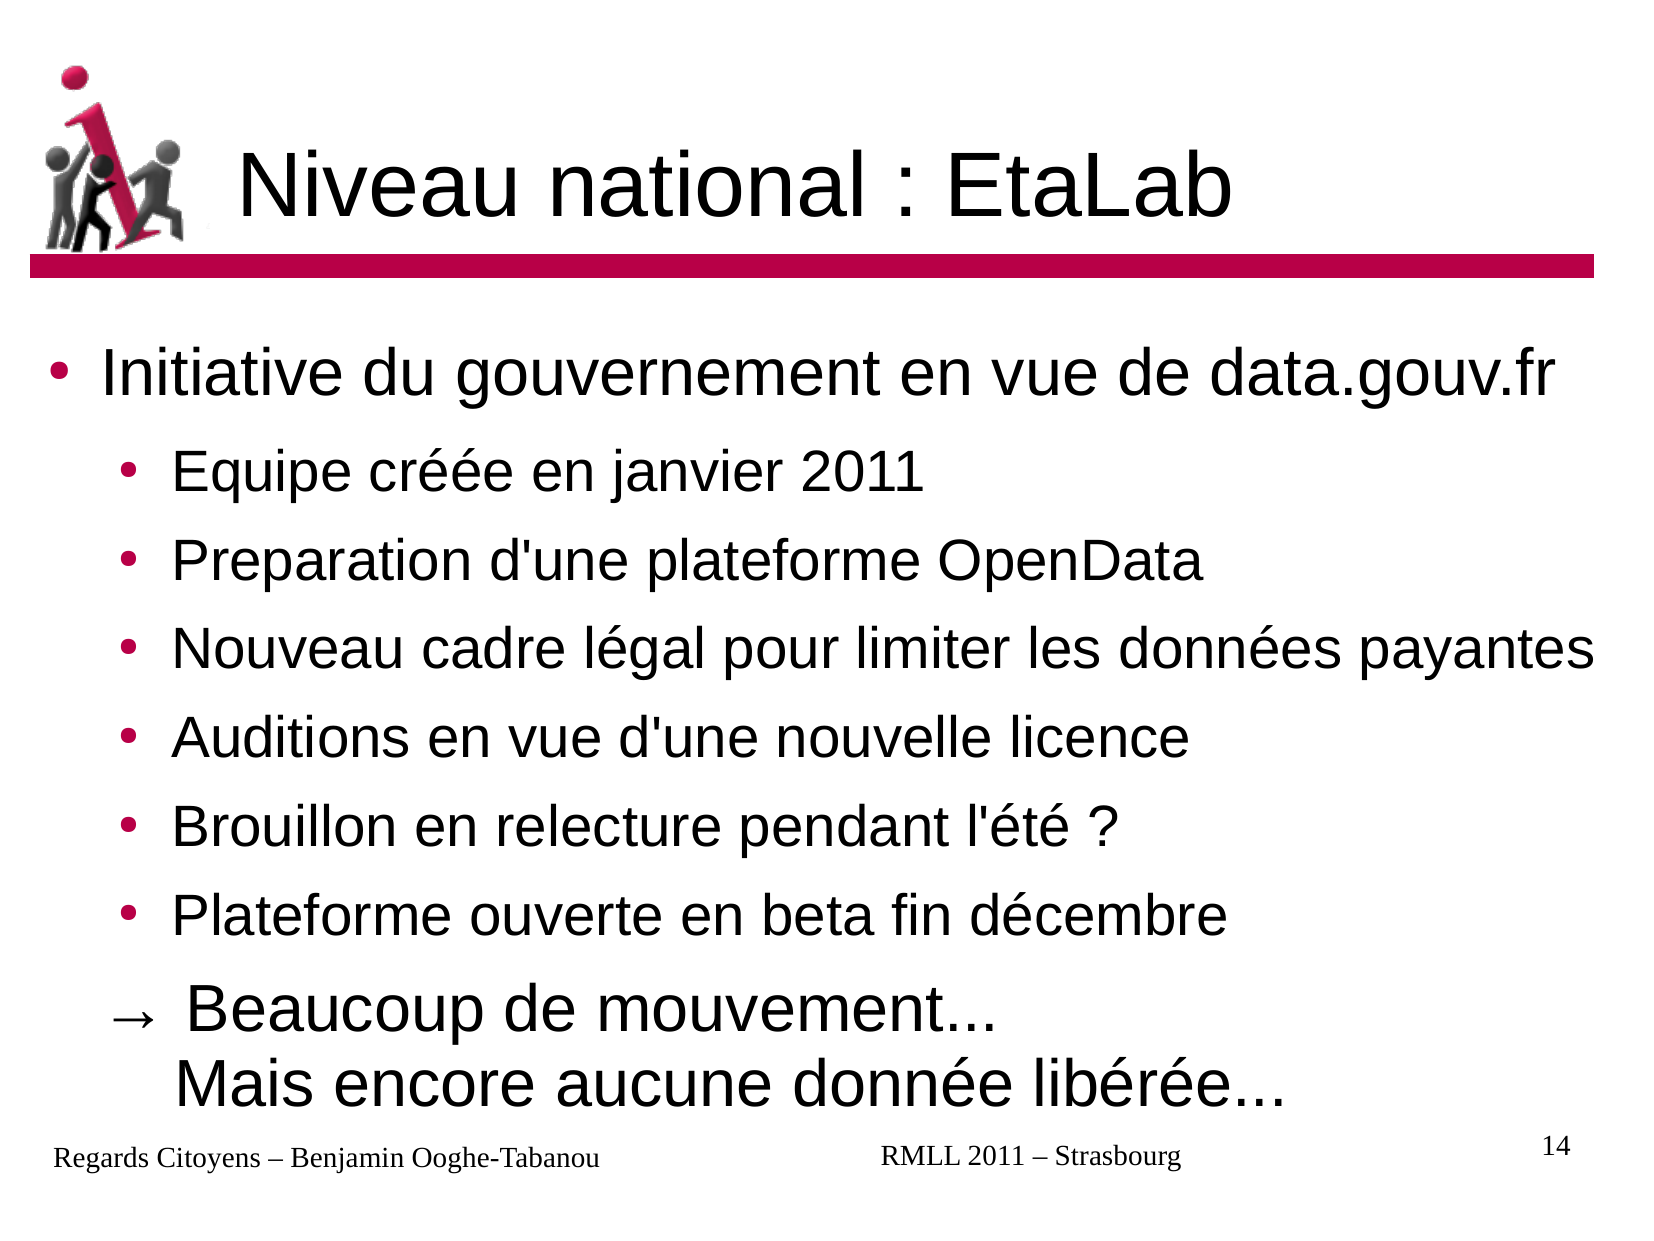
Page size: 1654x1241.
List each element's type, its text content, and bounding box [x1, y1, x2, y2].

title Niveau national : EtaLab [236, 88, 1654, 230]
picture [29, 60, 210, 230]
list Initiative du gouvernement en vue de data.gouv.fr Equipe créée en janvier 2011 Preparation d'une plateforme OpenData Nouveau cadre légal pour limiter les données payantes Auditions en vue d'une nouvelle licence Brouillon en relecture pendant l'été ? Plateforme ouverte en beta fin décembre → Beaucoup de mouvement... Mais encore aucune donnée libérée... [29, 230, 1654, 1176]
